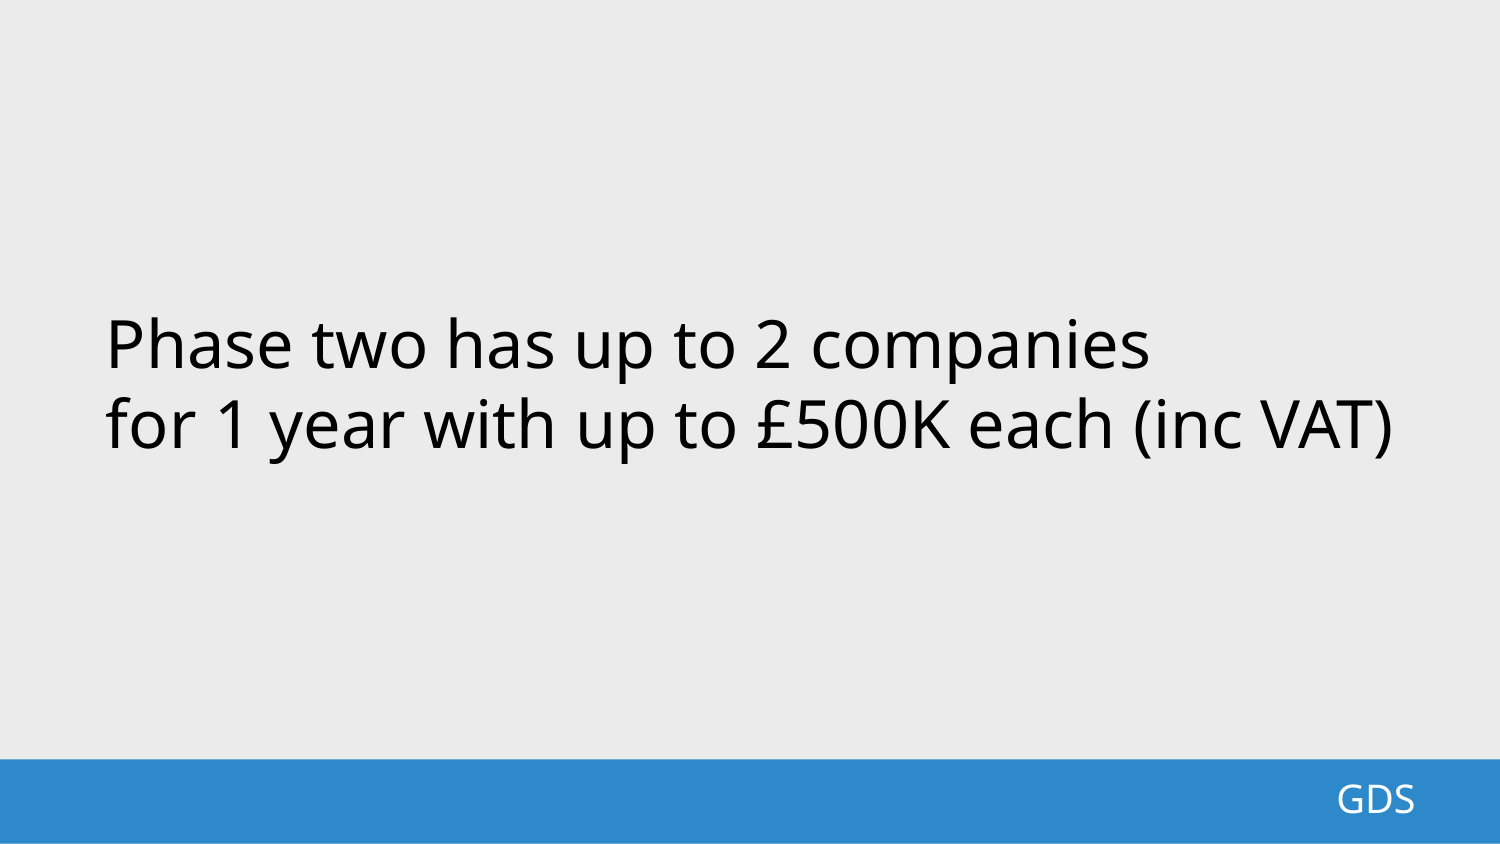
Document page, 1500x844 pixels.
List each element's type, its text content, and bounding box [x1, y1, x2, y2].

text_box Phase two has up to 2 companies for 1 year with up to £500K each (inc VAT) [102, 0, 1431, 765]
